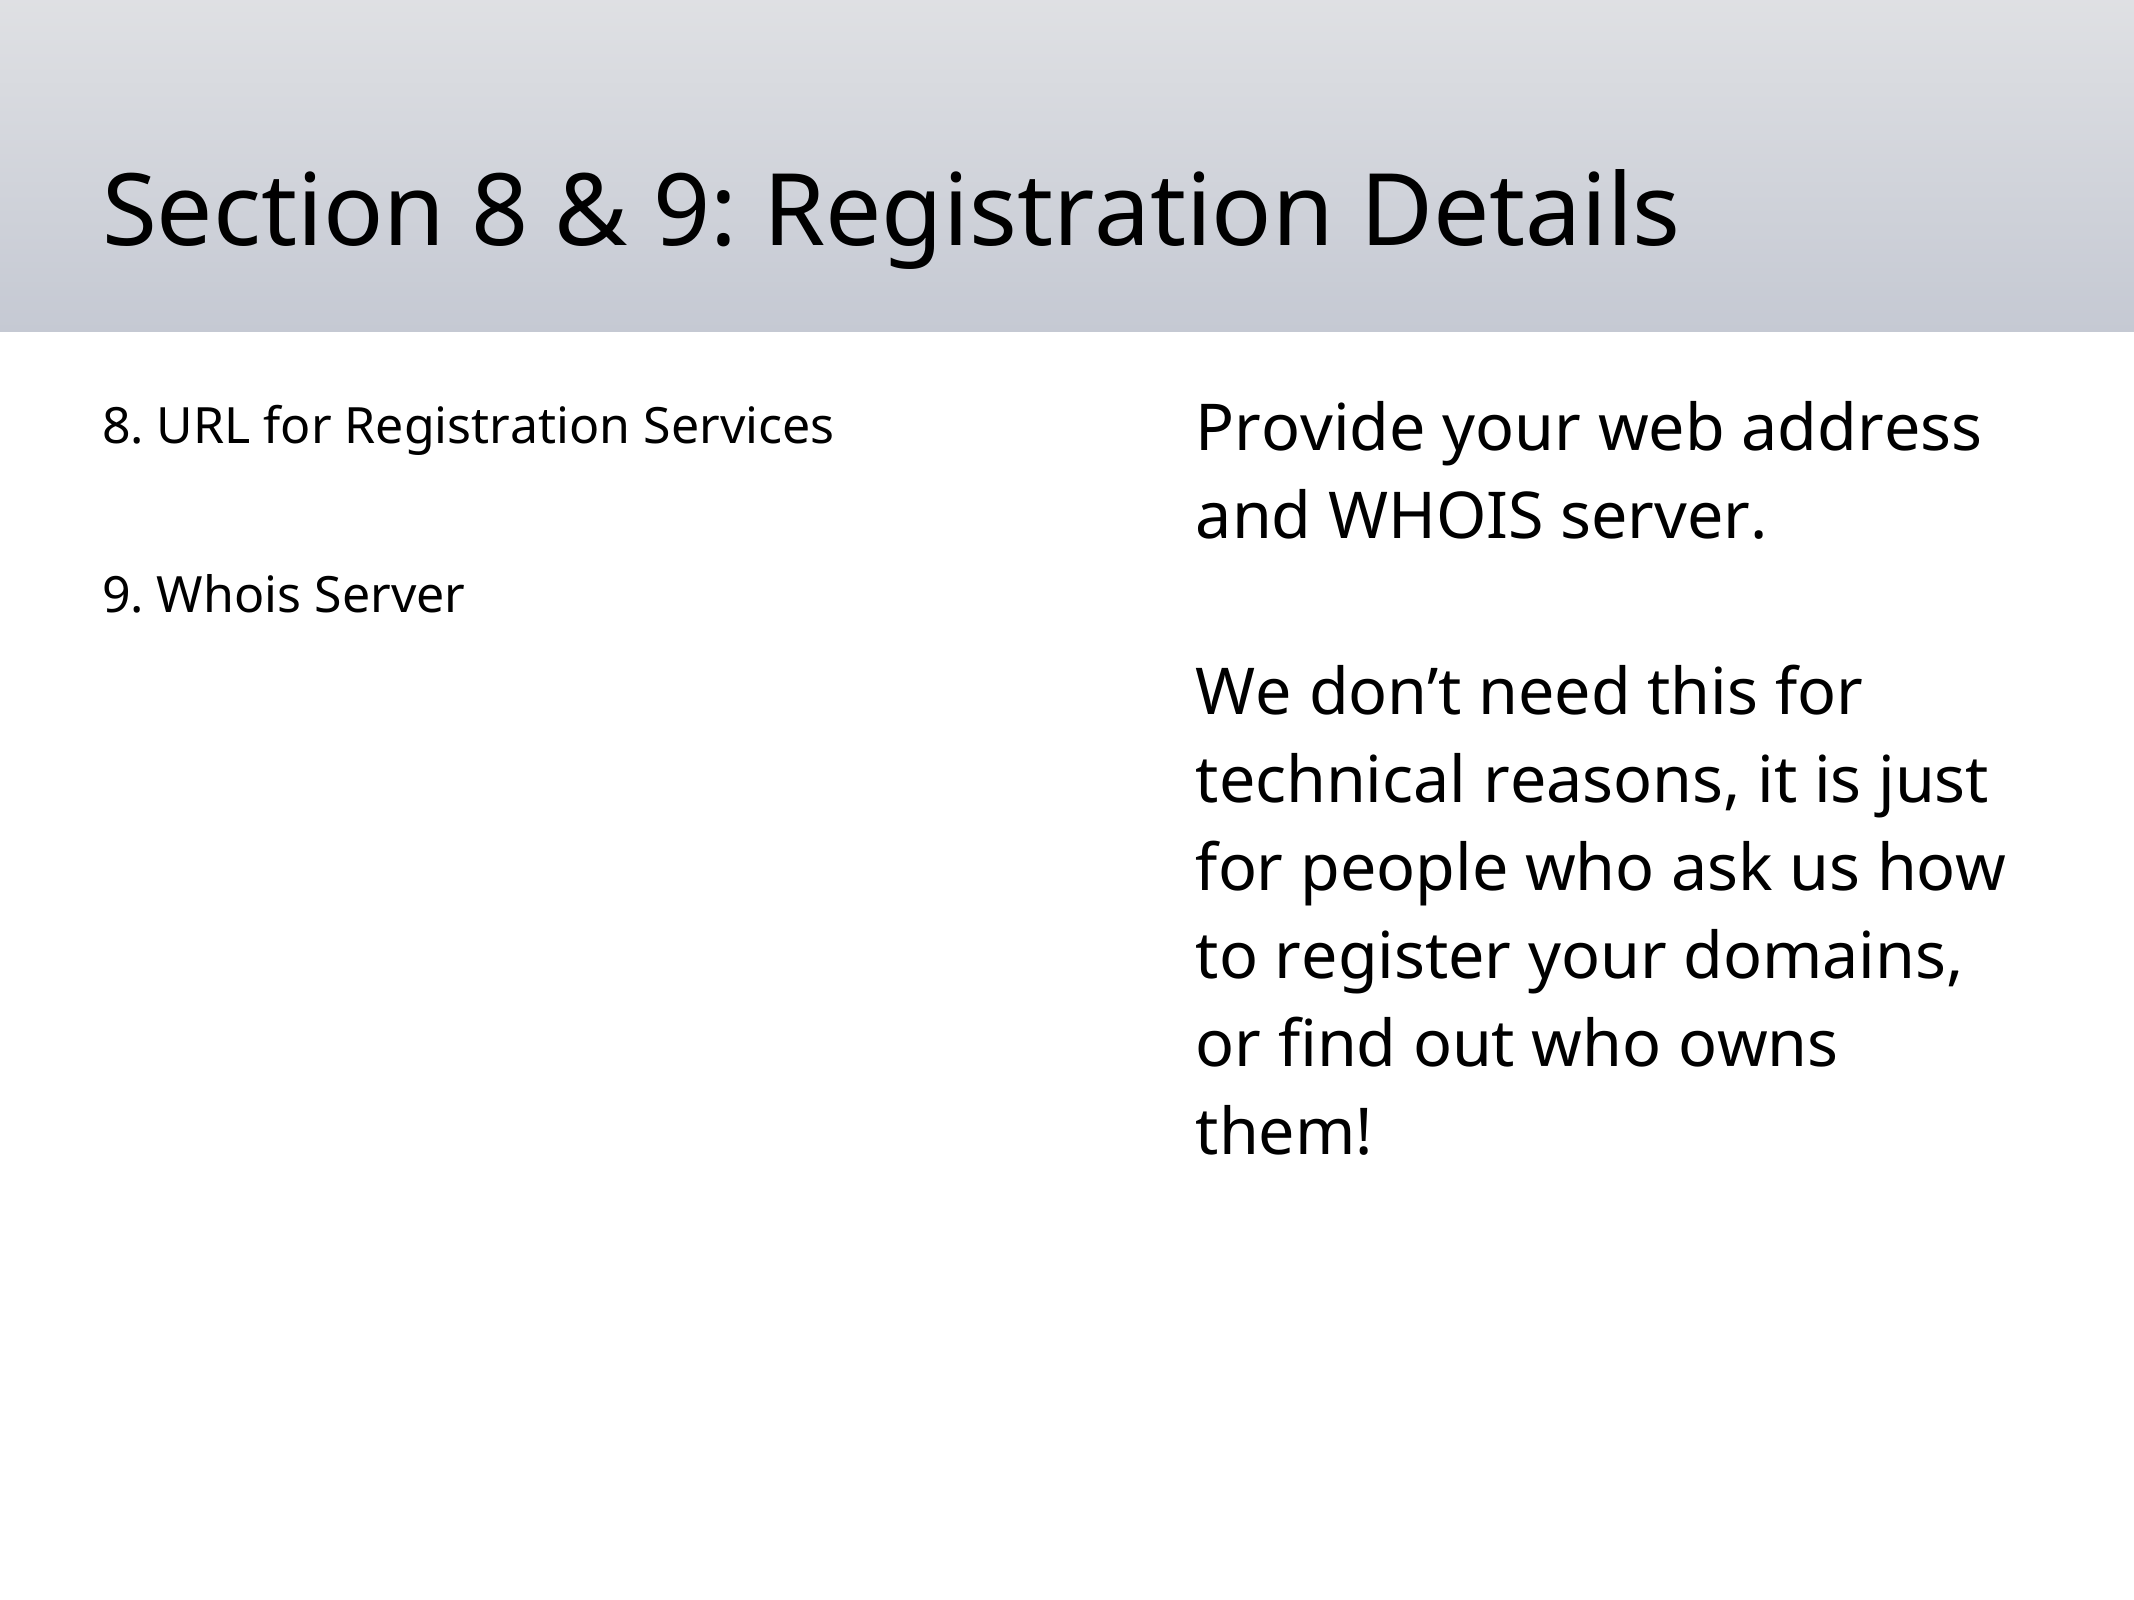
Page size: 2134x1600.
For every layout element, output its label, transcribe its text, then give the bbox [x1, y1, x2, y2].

title Section 8 & 9: Registration Details [93, 54, 2040, 284]
list 8. URL for Registration Services 9. Whois Server [93, 381, 1153, 1459]
text_box [0, 0, 2134, 332]
text_box Provide your web address and WHOIS server. We don’t need this for technical reasons, it is just for people who ask us how to register your domains, or find out who owns them! [1195, 381, 2013, 1459]
